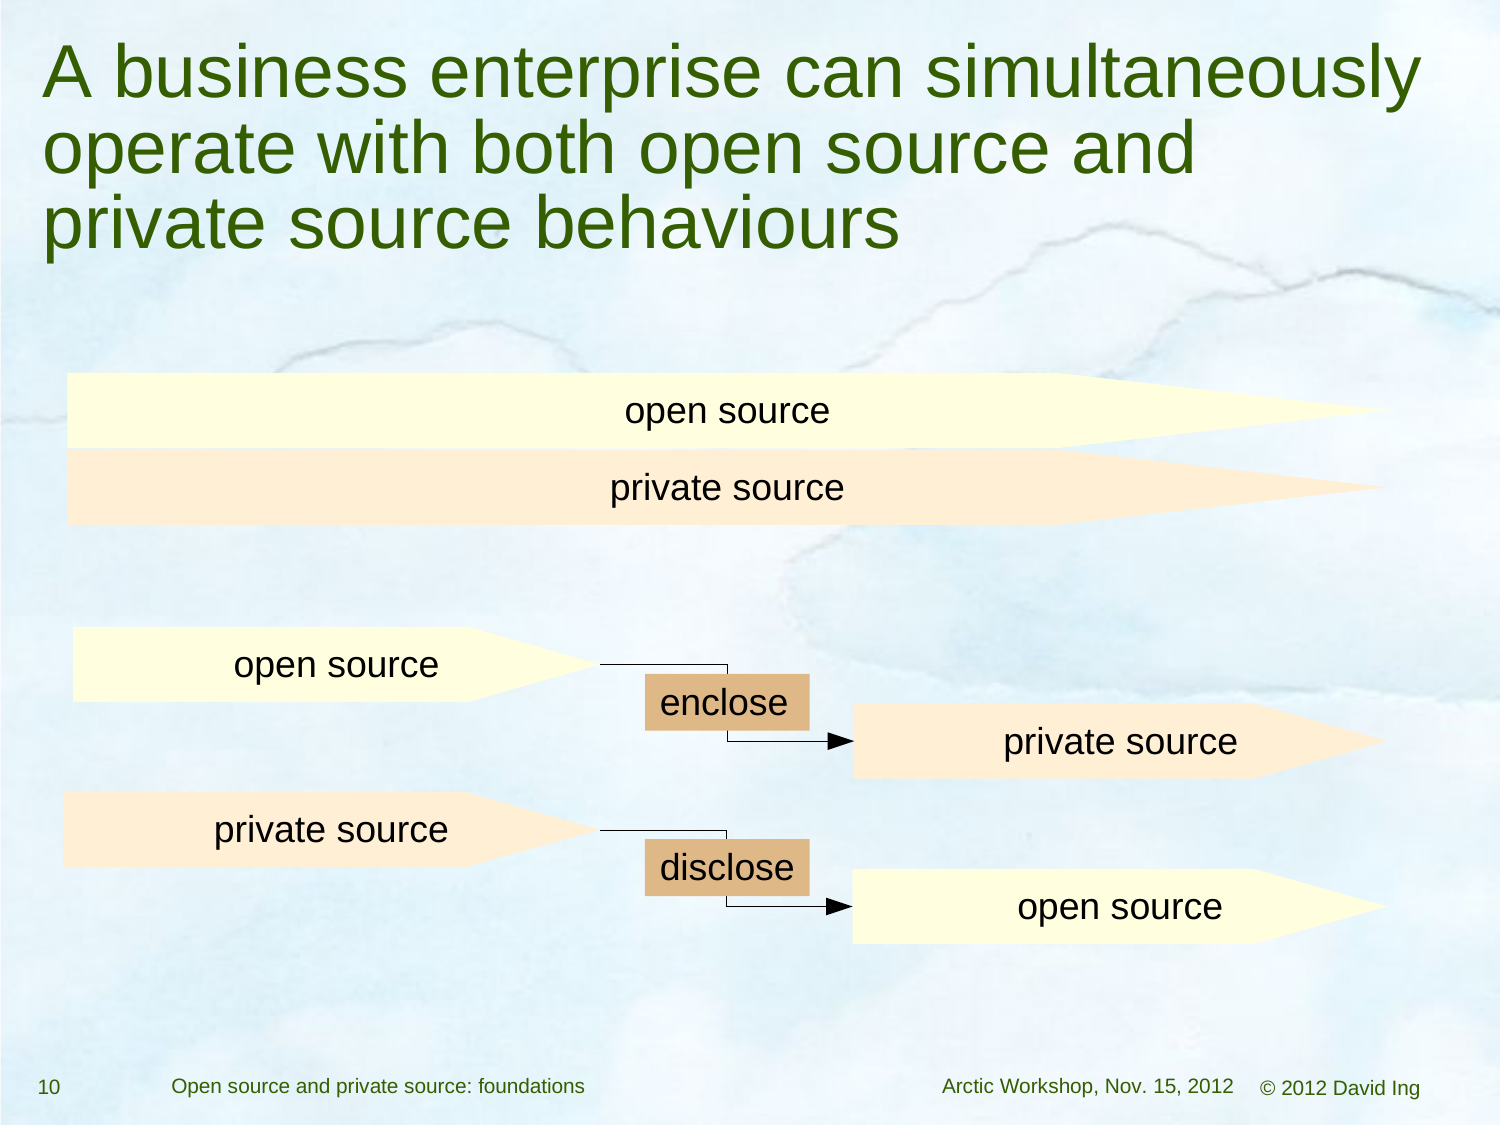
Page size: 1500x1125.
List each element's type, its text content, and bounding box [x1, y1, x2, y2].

text_box open source [67, 372, 1388, 448]
text_box disclose [644, 839, 810, 897]
text_box private source [62, 792, 601, 868]
text_box private source [854, 703, 1388, 779]
title A business enterprise can simultaneously operate with both open source and private source behaviours [37, 37, 1463, 273]
text_box private source [67, 449, 1388, 525]
text_box open source [73, 626, 600, 702]
picture [0, 0, 1500, 1125]
text_box open source [852, 868, 1388, 945]
text_box enclose [645, 673, 810, 731]
